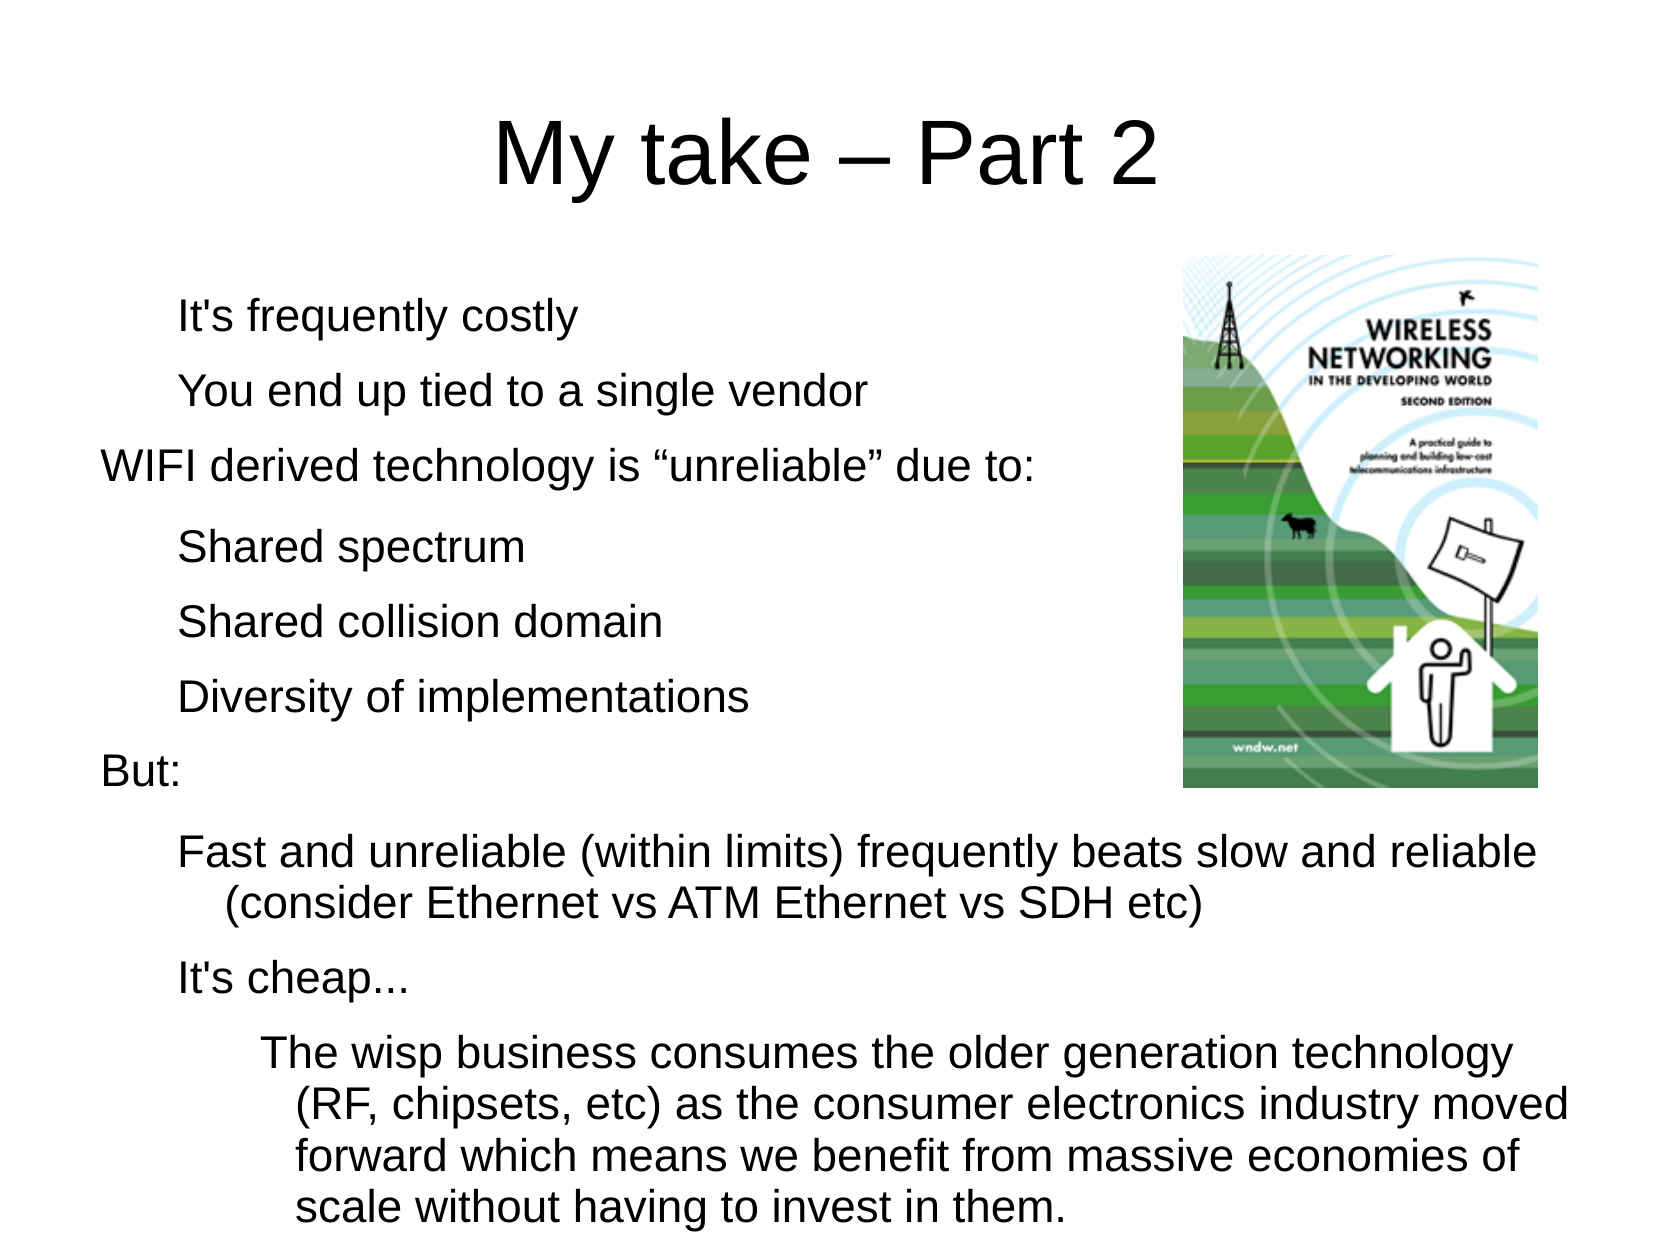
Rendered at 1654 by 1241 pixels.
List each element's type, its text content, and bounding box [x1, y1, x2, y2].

picture [1183, 255, 1538, 788]
title My take – Part 2 [82, 56, 1571, 250]
list It's frequently costly You end up tied to a single vendor WIFI derived technology is “unreliable” due to: Shared spectrum Shared collision domain Diversity of implementations But: Fast and unreliable (within limits) frequently beats slow and reliable (consider Ethernet vs ATM Ethernet vs SDH etc) It's cheap... The wisp business consumes the older generation technology (RF, chipsets, etc) as the consumer electronics industry moved forward which means we benefit from massive economies of scale without having to invest in them. [82, 290, 1571, 1233]
